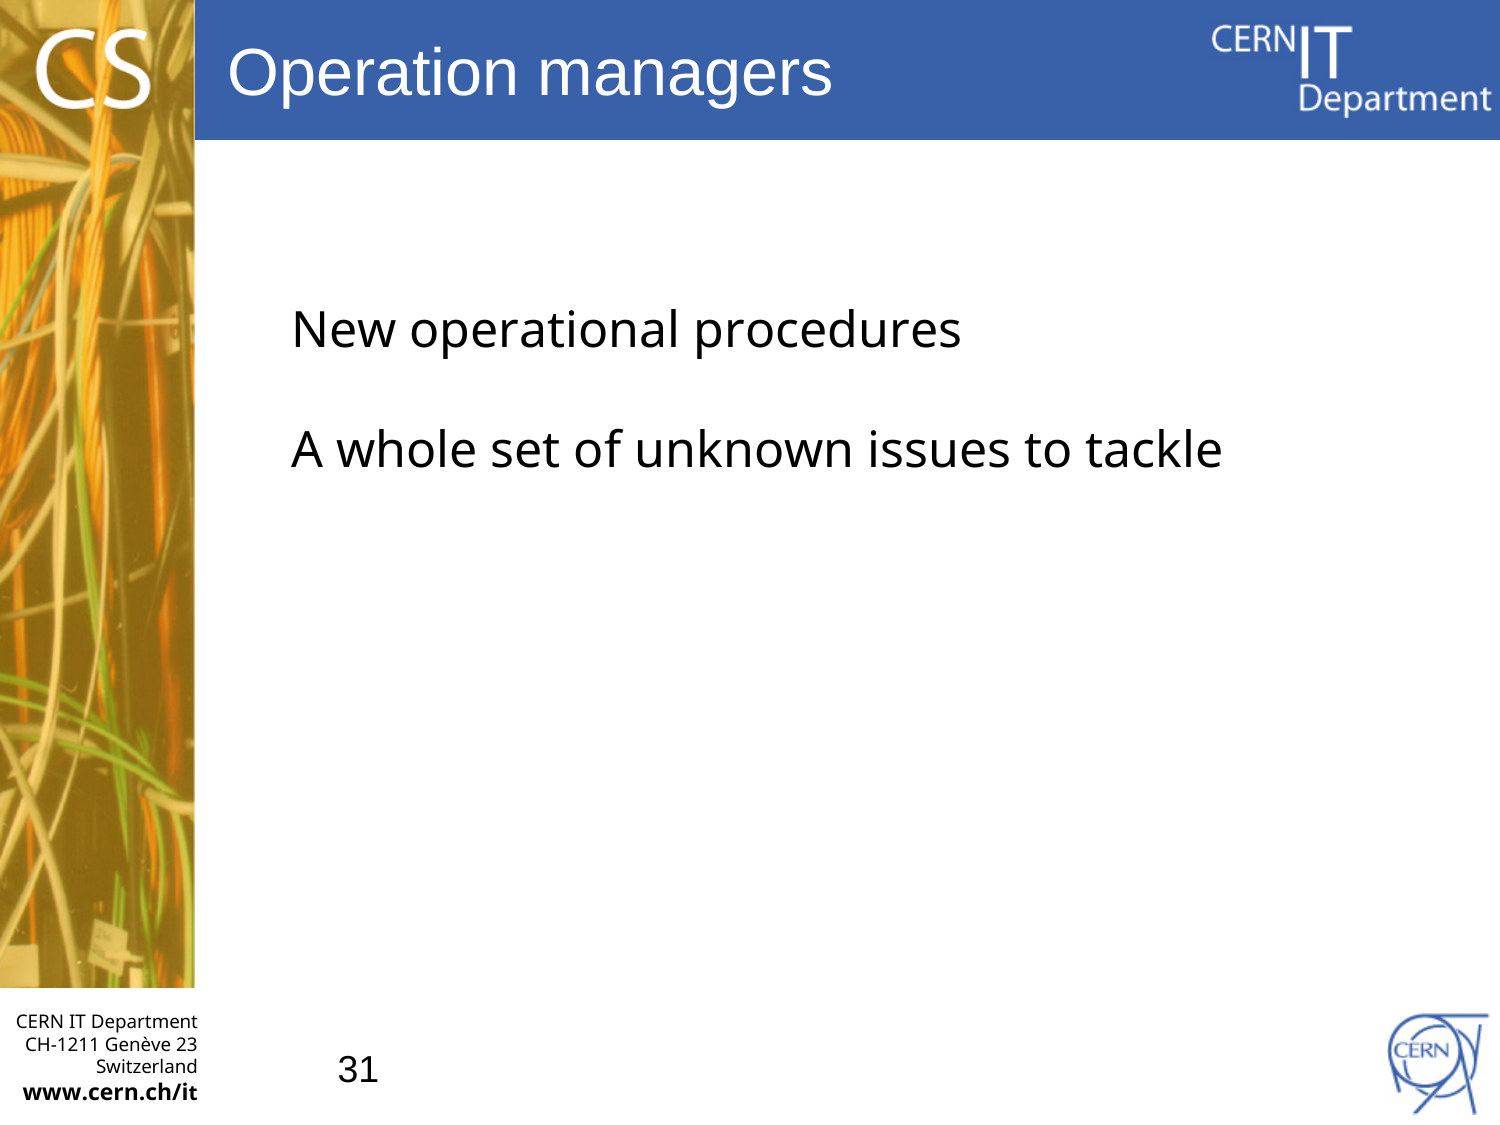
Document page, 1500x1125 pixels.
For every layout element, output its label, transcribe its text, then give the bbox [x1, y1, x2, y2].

text_box New operational procedures A whole set of unknown issues to tackle [276, 290, 1388, 984]
picture [1126, 0, 1500, 140]
title Operation managers [212, 0, 1126, 157]
picture [1387, 1012, 1490, 1115]
picture [0, 0, 212, 988]
